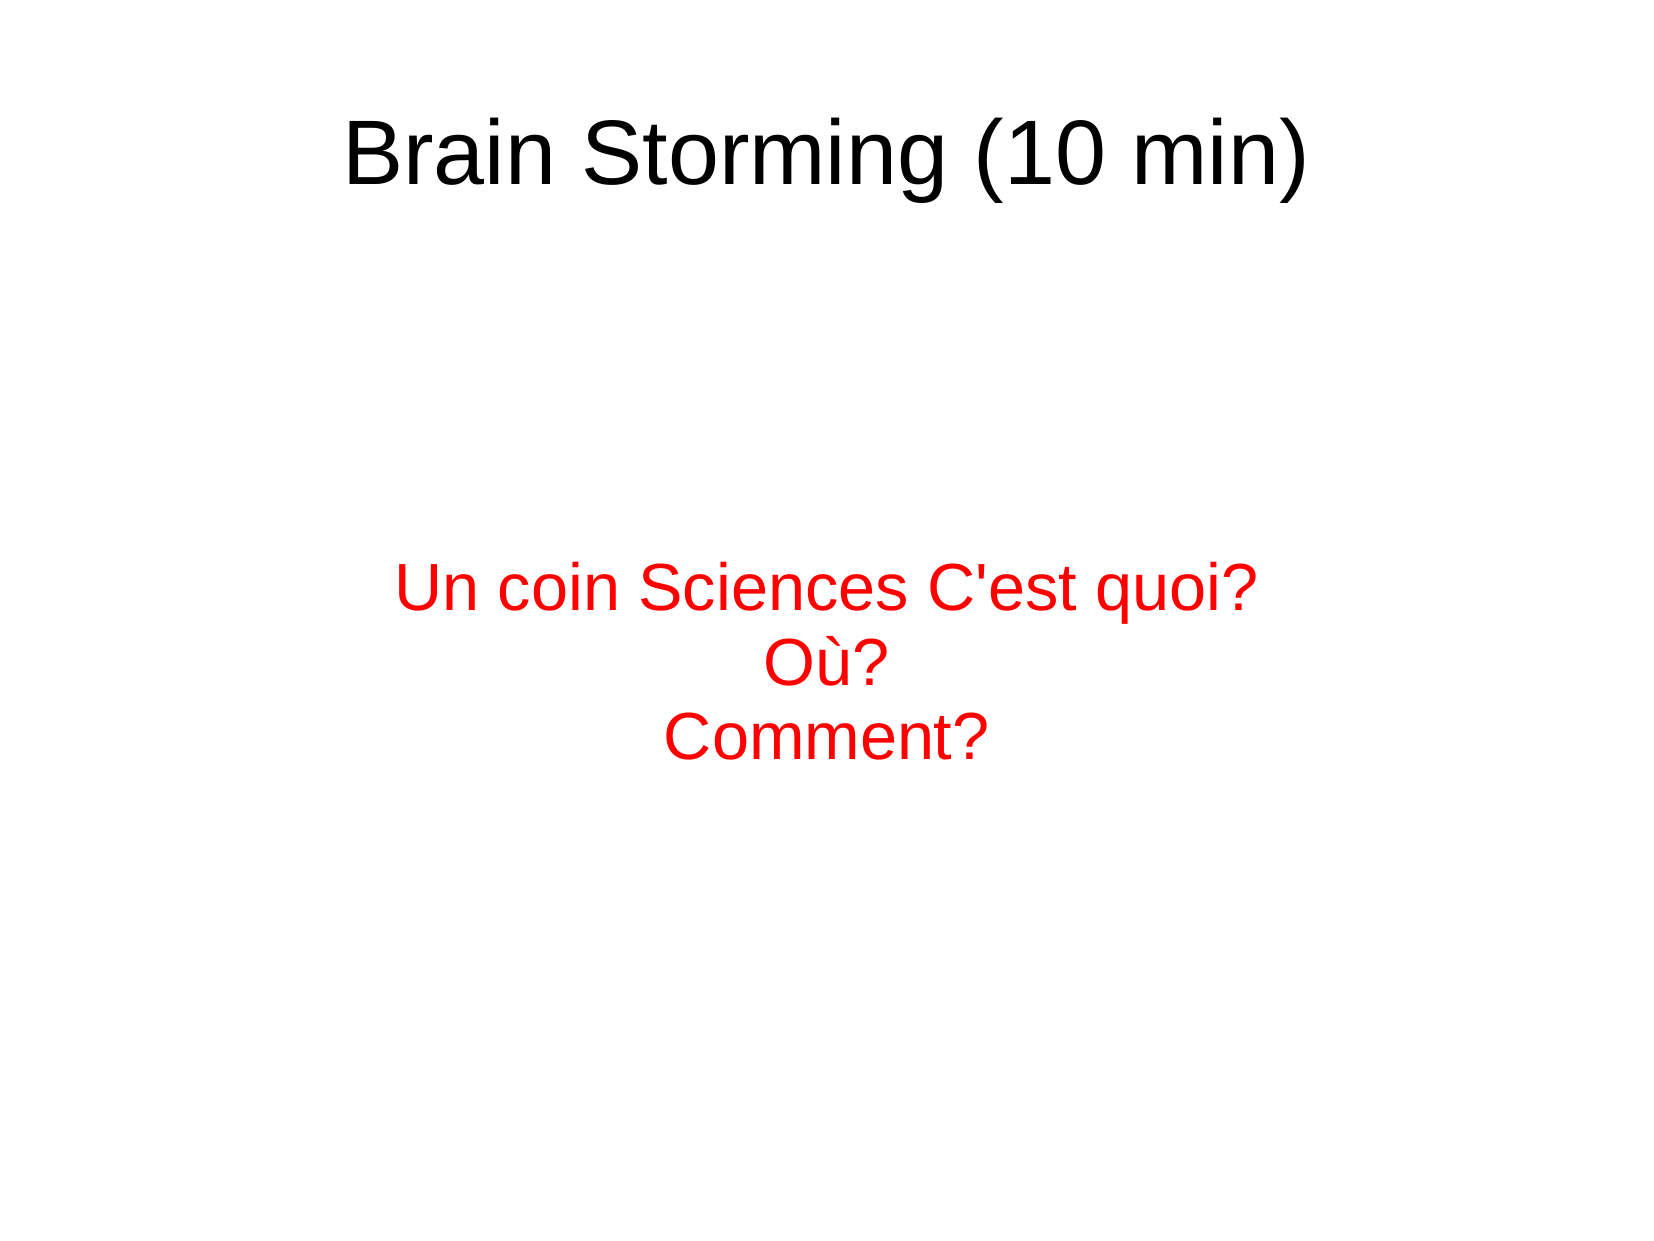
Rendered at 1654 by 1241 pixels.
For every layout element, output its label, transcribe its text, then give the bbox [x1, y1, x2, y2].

title Brain Storming (10 min) [82, 49, 1571, 257]
subtitle Un coin Sciences C'est quoi? Où? Comment? [82, 290, 1571, 1109]
